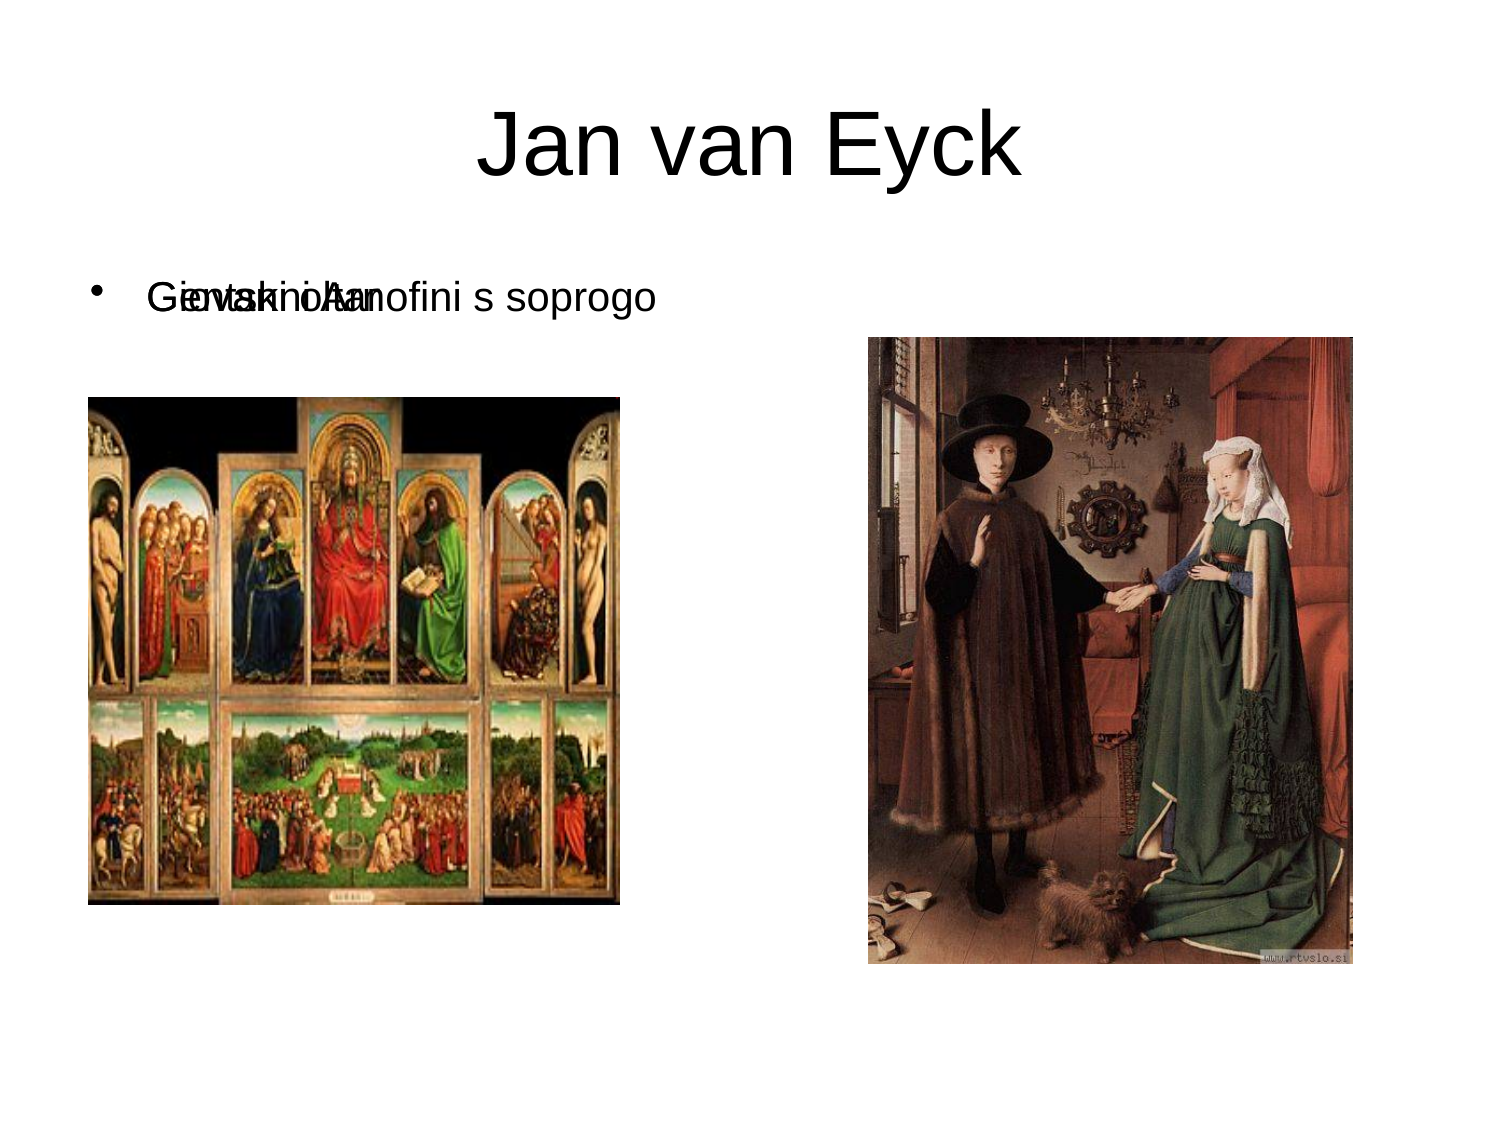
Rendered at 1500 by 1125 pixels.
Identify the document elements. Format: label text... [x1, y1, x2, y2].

picture [868, 337, 1353, 965]
list Giovanni Arnofini s soprogo [75, 262, 1425, 1005]
picture [88, 397, 620, 905]
title Jan van Eyck [75, 45, 1425, 233]
